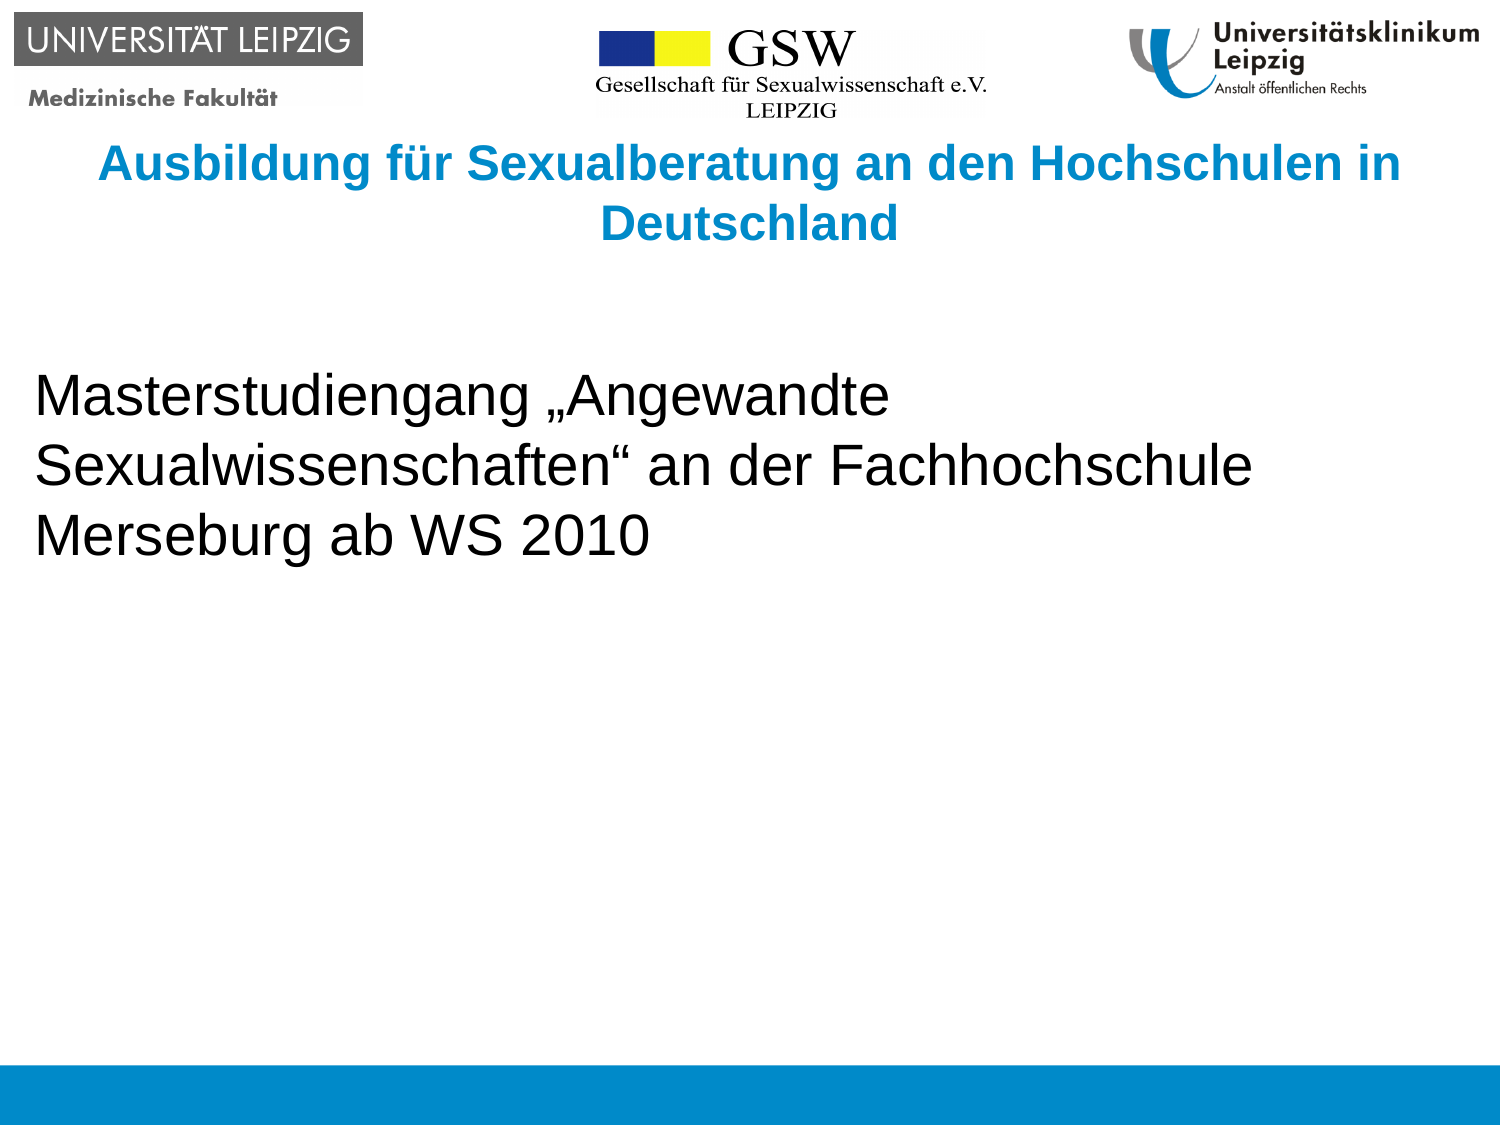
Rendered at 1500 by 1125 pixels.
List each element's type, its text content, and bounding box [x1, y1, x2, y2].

title Ausbildung für Sexualberatung an den Hochschulen in Deutschland [88, 137, 1412, 244]
picture [596, 30, 986, 118]
list Masterstudiengang „Angewandte Sexualwissenschaften“ an der Fachhochschule Merseburg ab WS 2010 [19, 350, 1470, 887]
picture [14, 12, 363, 106]
picture [1126, 18, 1481, 101]
